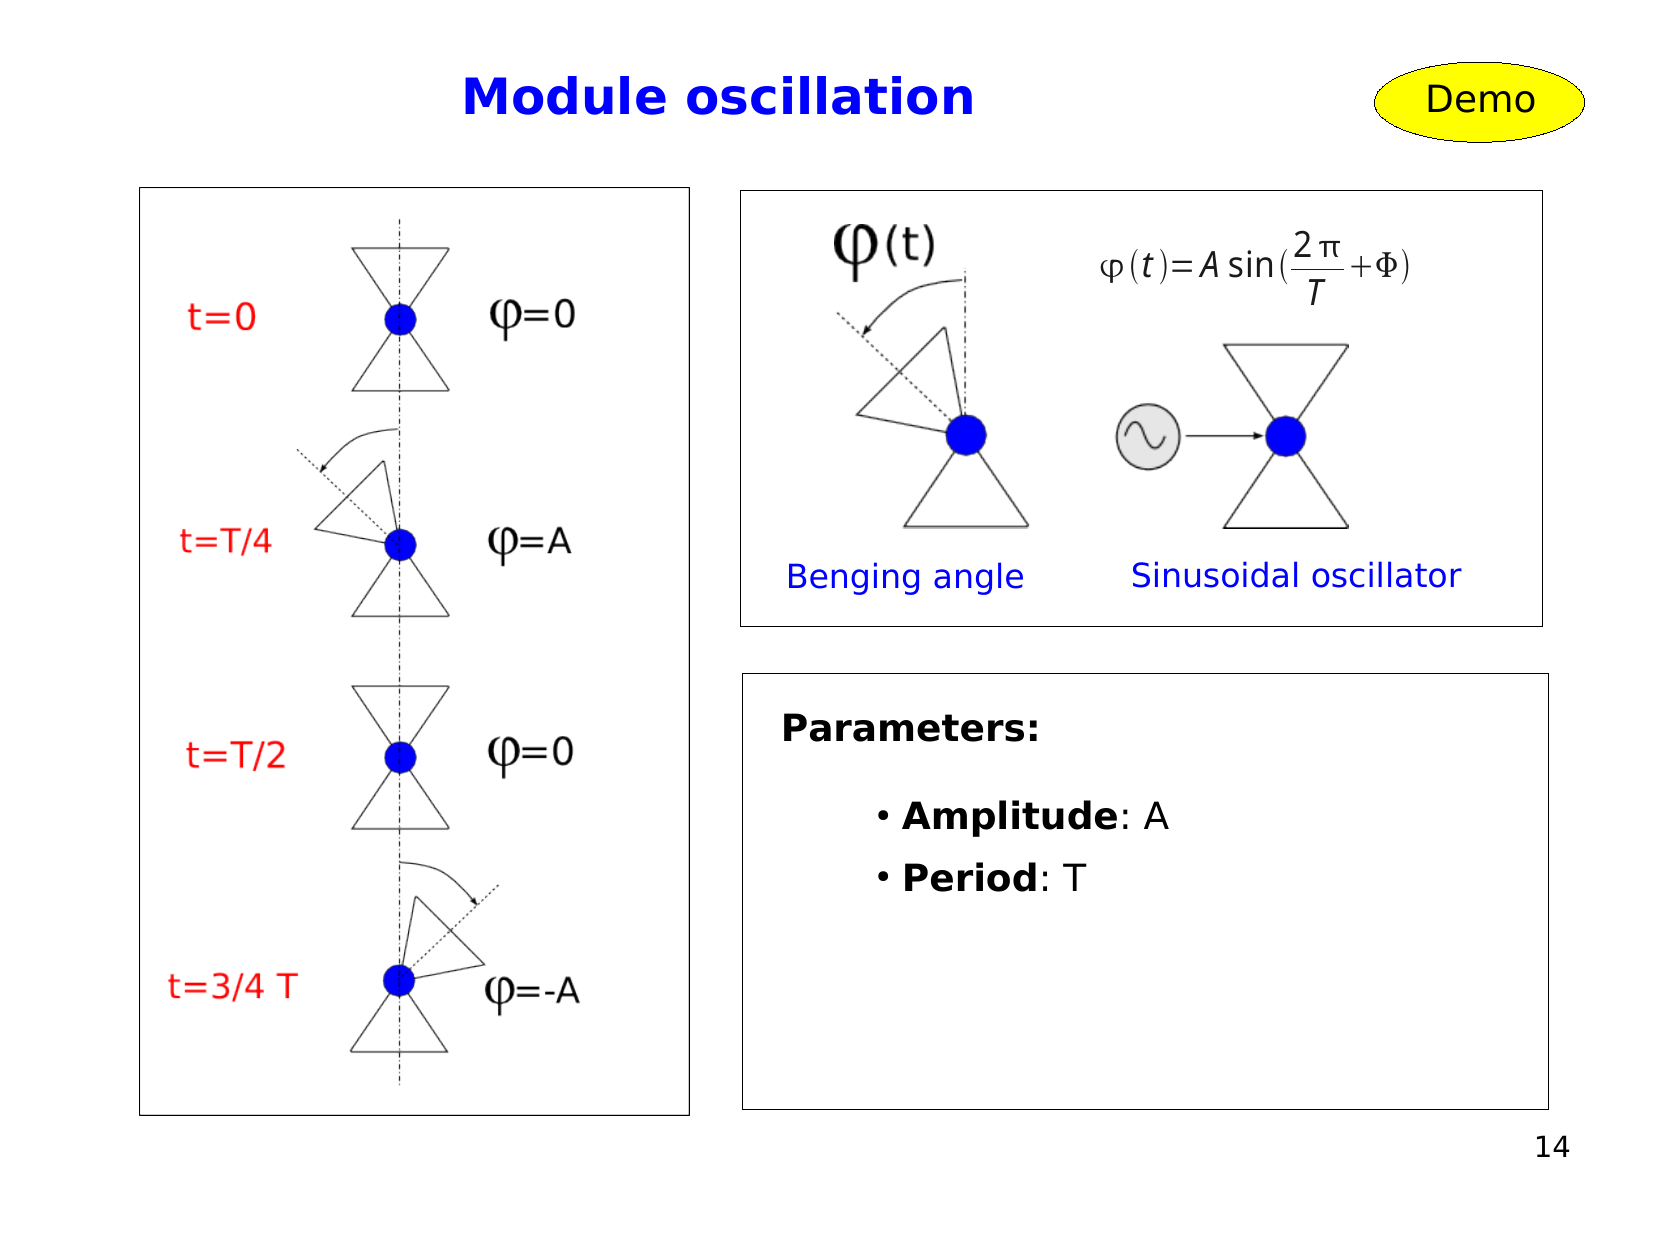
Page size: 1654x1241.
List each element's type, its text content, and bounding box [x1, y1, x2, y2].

picture [834, 224, 1349, 529]
text_box Demo [1410, 70, 1552, 129]
picture [139, 187, 690, 1116]
text_box Parameters: [766, 699, 1056, 758]
text_box Amplitude: A Period: T [861, 787, 1185, 908]
chart [1091, 223, 1420, 314]
text_box [1416, 62, 1543, 70]
text_box [1374, 72, 1585, 143]
text_box Benging angle [771, 550, 1040, 605]
text_box Module oscillation [446, 60, 991, 134]
text_box Sinusoidal oscillator [1116, 549, 1477, 604]
